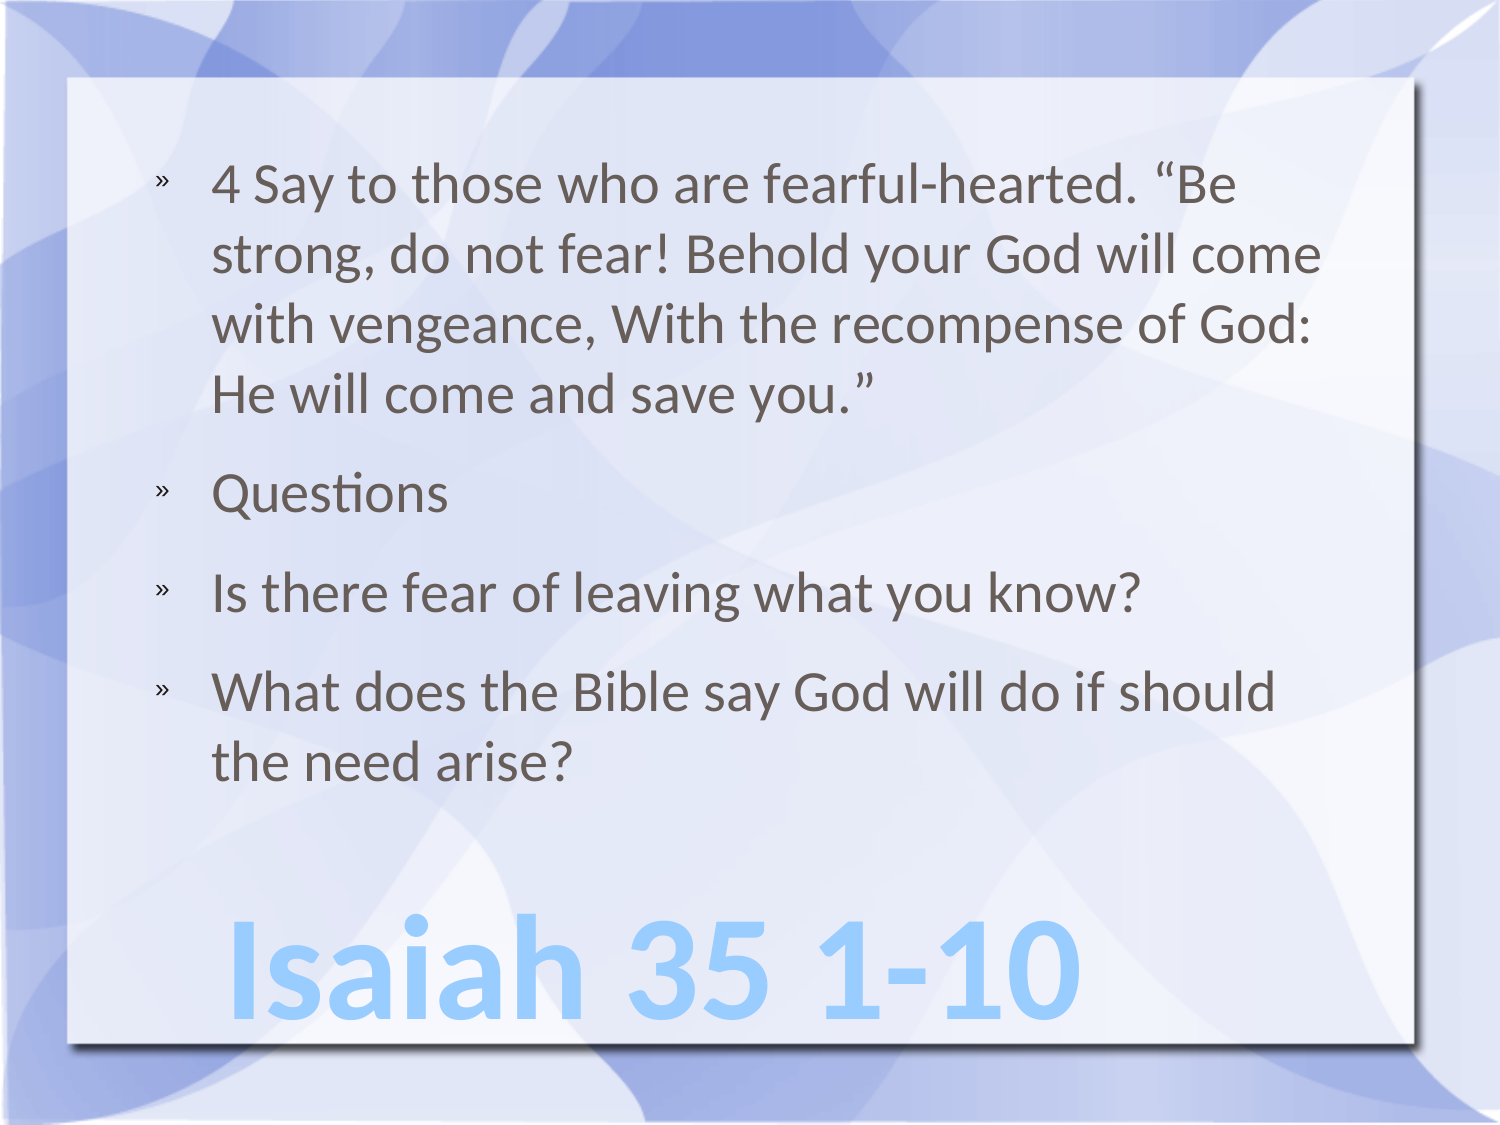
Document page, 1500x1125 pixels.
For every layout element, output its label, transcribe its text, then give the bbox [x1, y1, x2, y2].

list 4 Say to those who are fearful-hearted. “Be strong, do not fear! Behold your God will come with vengeance, With the recompense of God: He will come and save you.” Questions Is there fear of leaving what you know? What does the Bible say God will do if should the need arise? [140, 137, 1366, 863]
title Isaiah 35 1-10 [210, 862, 1398, 1050]
picture [0, 0, 1500, 1125]
